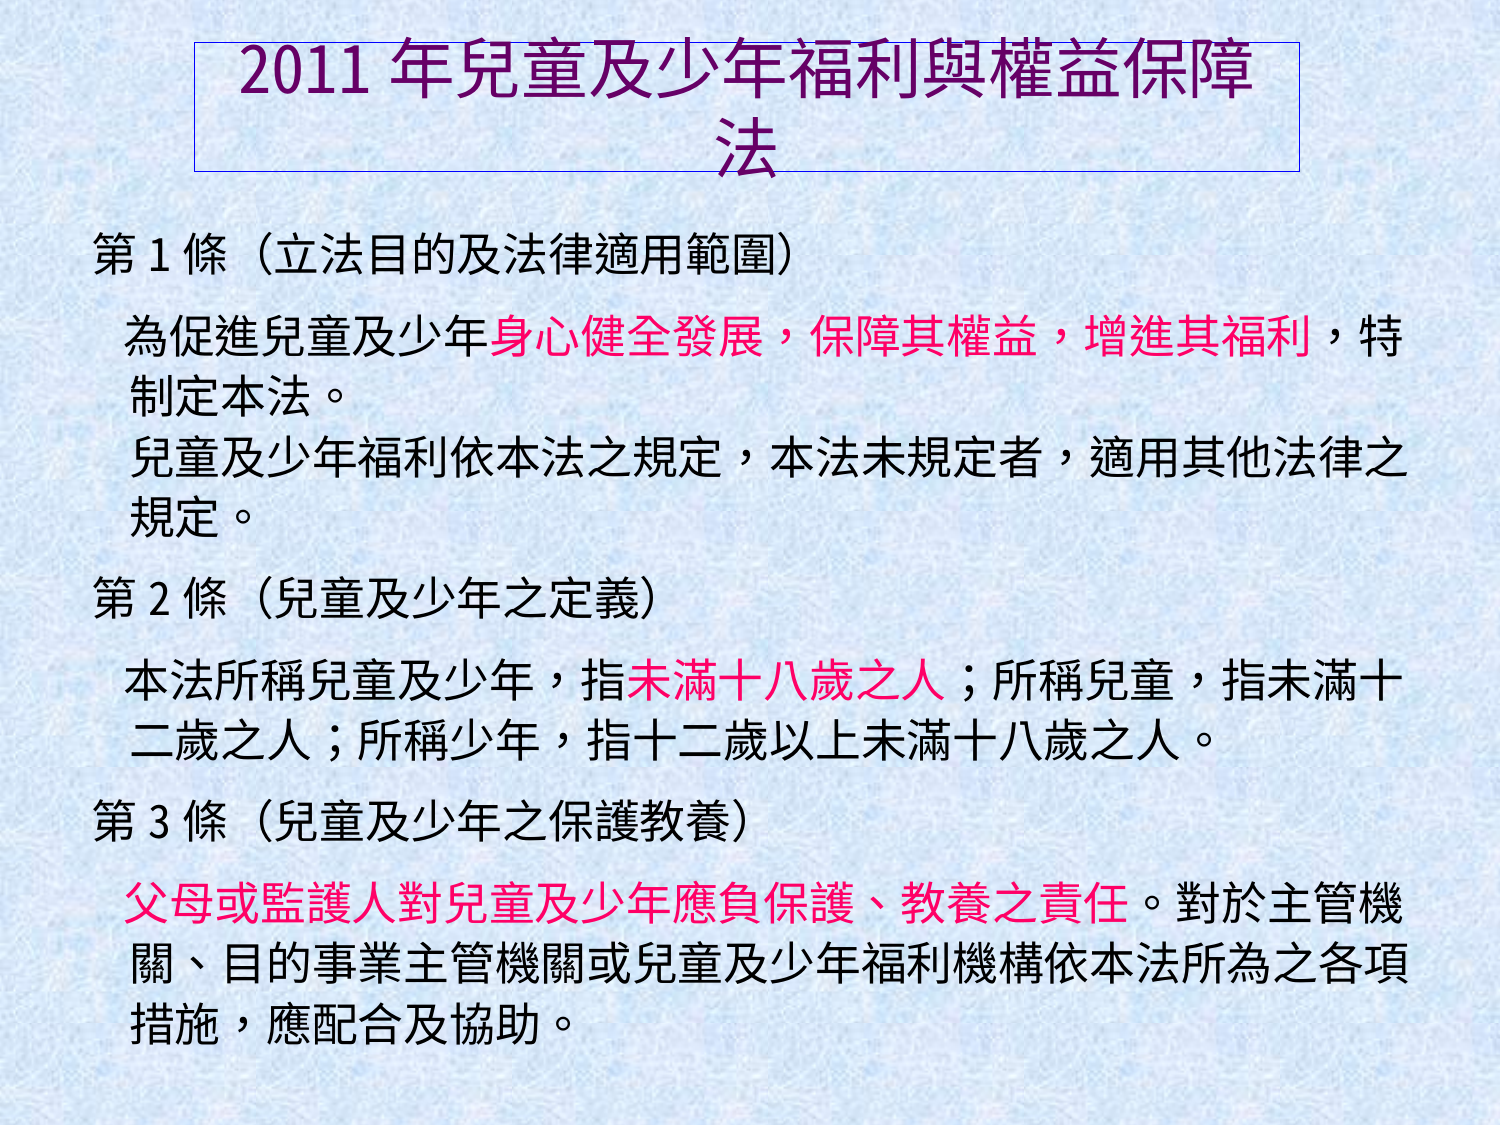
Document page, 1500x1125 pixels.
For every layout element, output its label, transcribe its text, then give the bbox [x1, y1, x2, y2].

title 2011年兒童及少年福利與權益保障法 [194, 42, 1300, 172]
picture [0, 0, 1500, 1125]
list 第1條（立法目的及法律適用範圍） 為促進兒童及少年身心健全發展，保障其權益，增進其福利，特制定本法。 兒童及少年福利依本法之規定，本法未規定者，適用其他法律之規定。 第2條（兒童及少年之定義） 本法所稱兒童及少年，指未滿十八歲之人；所稱兒童，指未滿十二歲之人；所稱少年，指十二歲以上未滿十八歲之人。 第3條（兒童及少年之保護教養） 父母或監護人對兒童及少年應負保護、教養之責任。對於主管機關、目的事業主管機關或兒童及少年福利機構依本法所為之各項措施，應配合及協助。 [76, 213, 1428, 1125]
